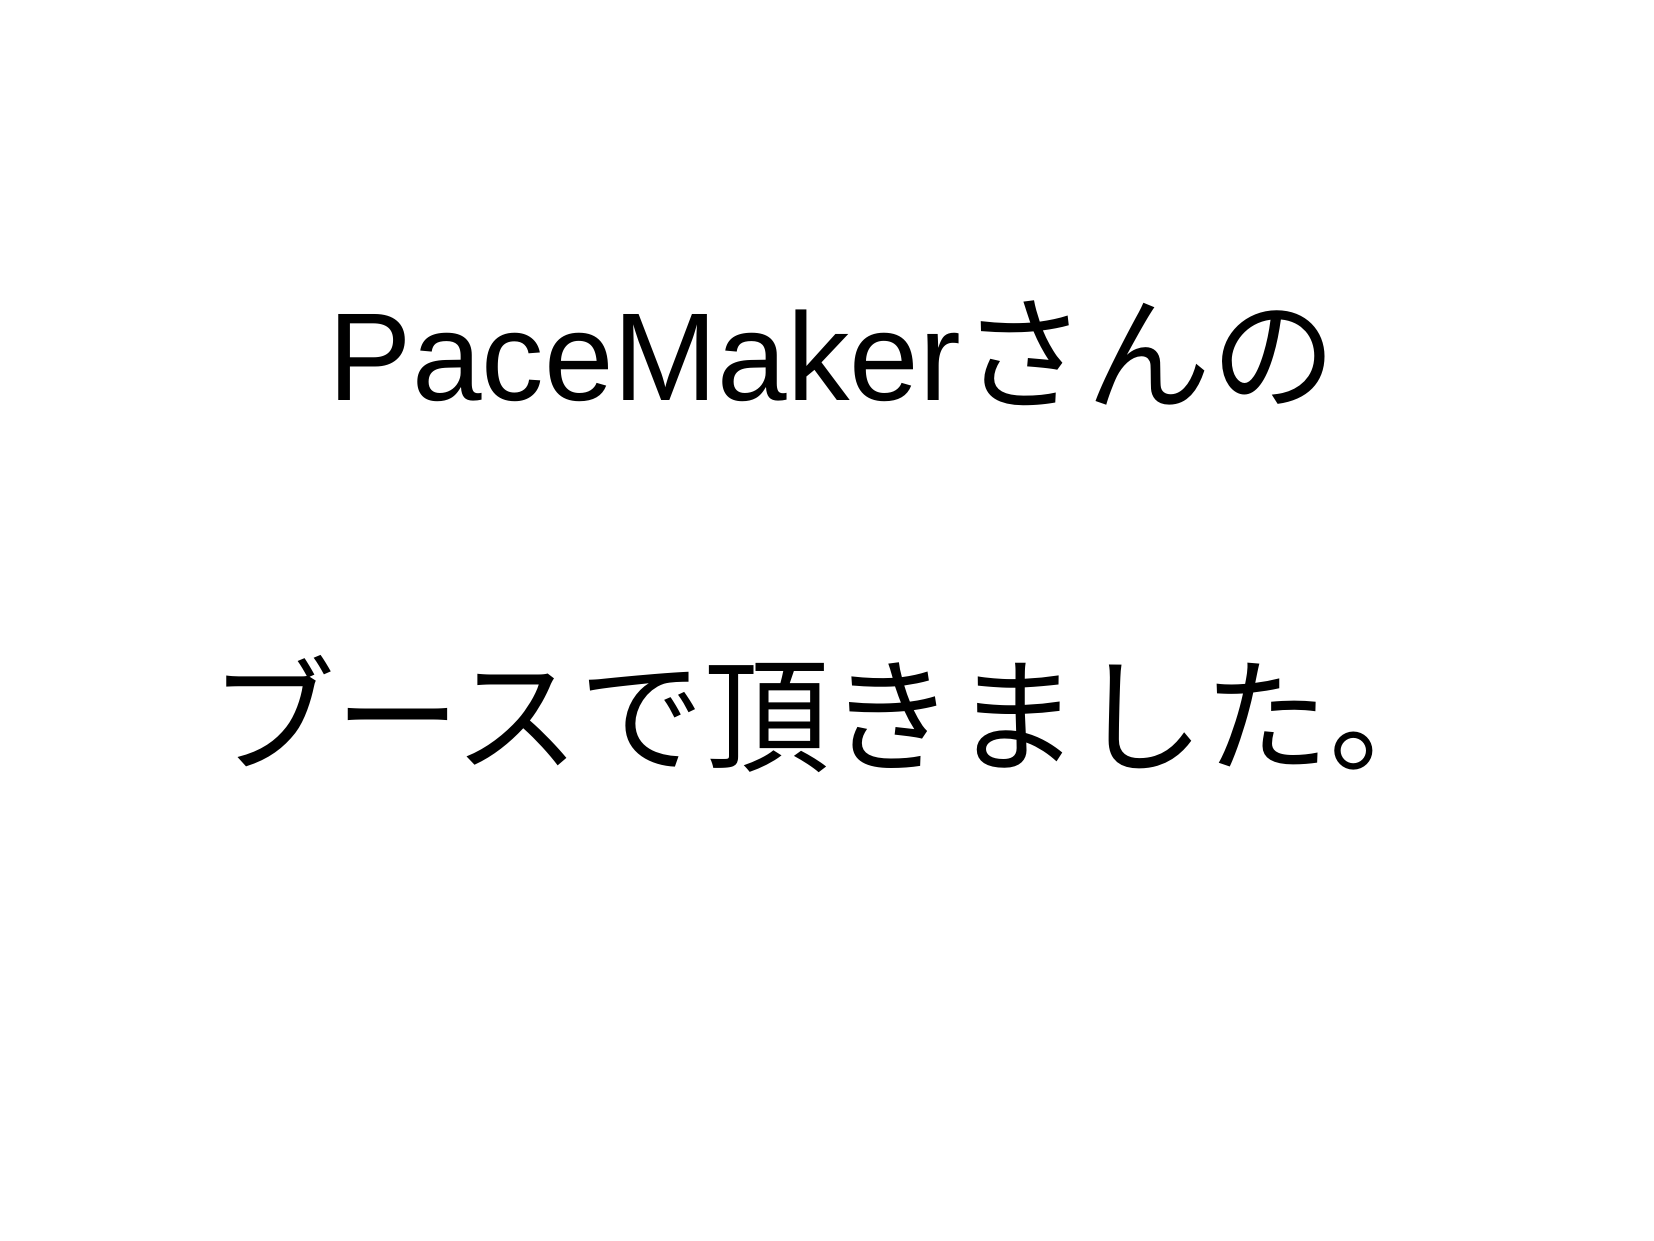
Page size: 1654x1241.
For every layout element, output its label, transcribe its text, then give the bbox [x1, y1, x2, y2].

title PaceMakerさんの ブースで頂きました。 [88, 332, 1577, 722]
